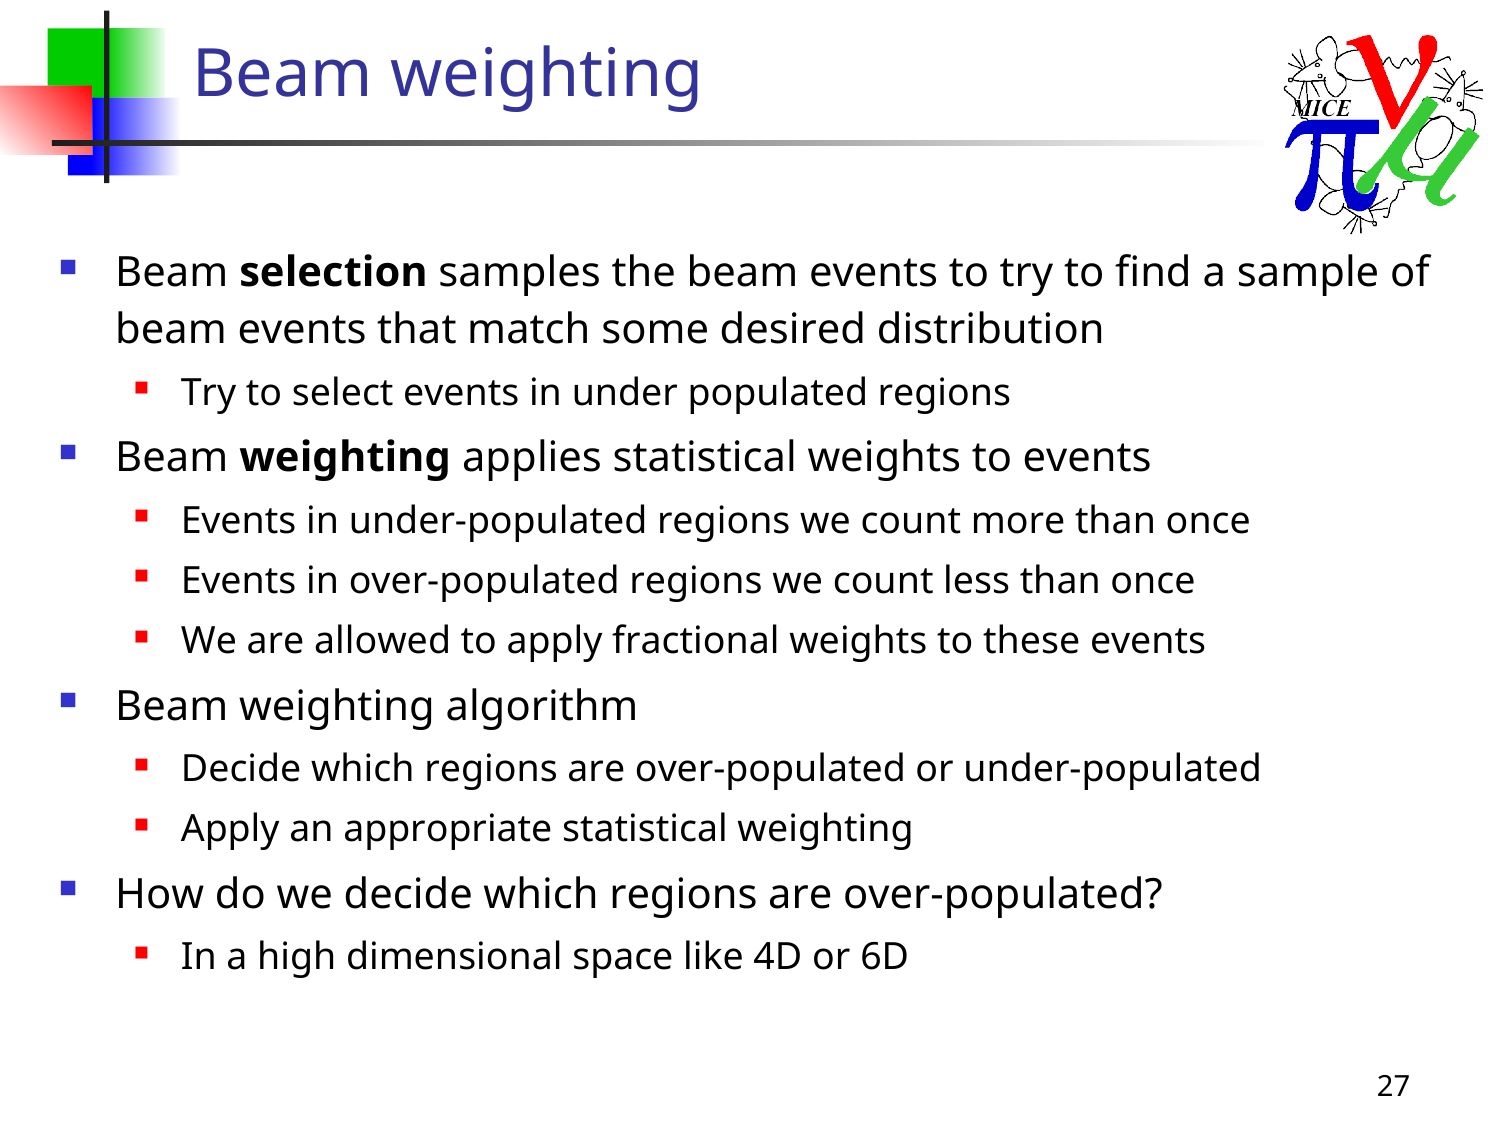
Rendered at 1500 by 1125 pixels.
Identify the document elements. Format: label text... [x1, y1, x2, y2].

picture [1264, 5, 1500, 251]
list Beam selection samples the beam events to try to find a sample of beam events that match some desired distribution Try to select events in under populated regions Beam weighting applies statistical weights to events Events in under-populated regions we count more than once Events in over-populated regions we count less than once We are allowed to apply fractional weights to these events Beam weighting algorithm Decide which regions are over-populated or under-populated Apply an appropriate statistical weighting How do we decide which regions are over-populated? In a high dimensional space like 4D or 6D [59, 242, 1495, 892]
title Beam weighting [191, 0, 1471, 164]
